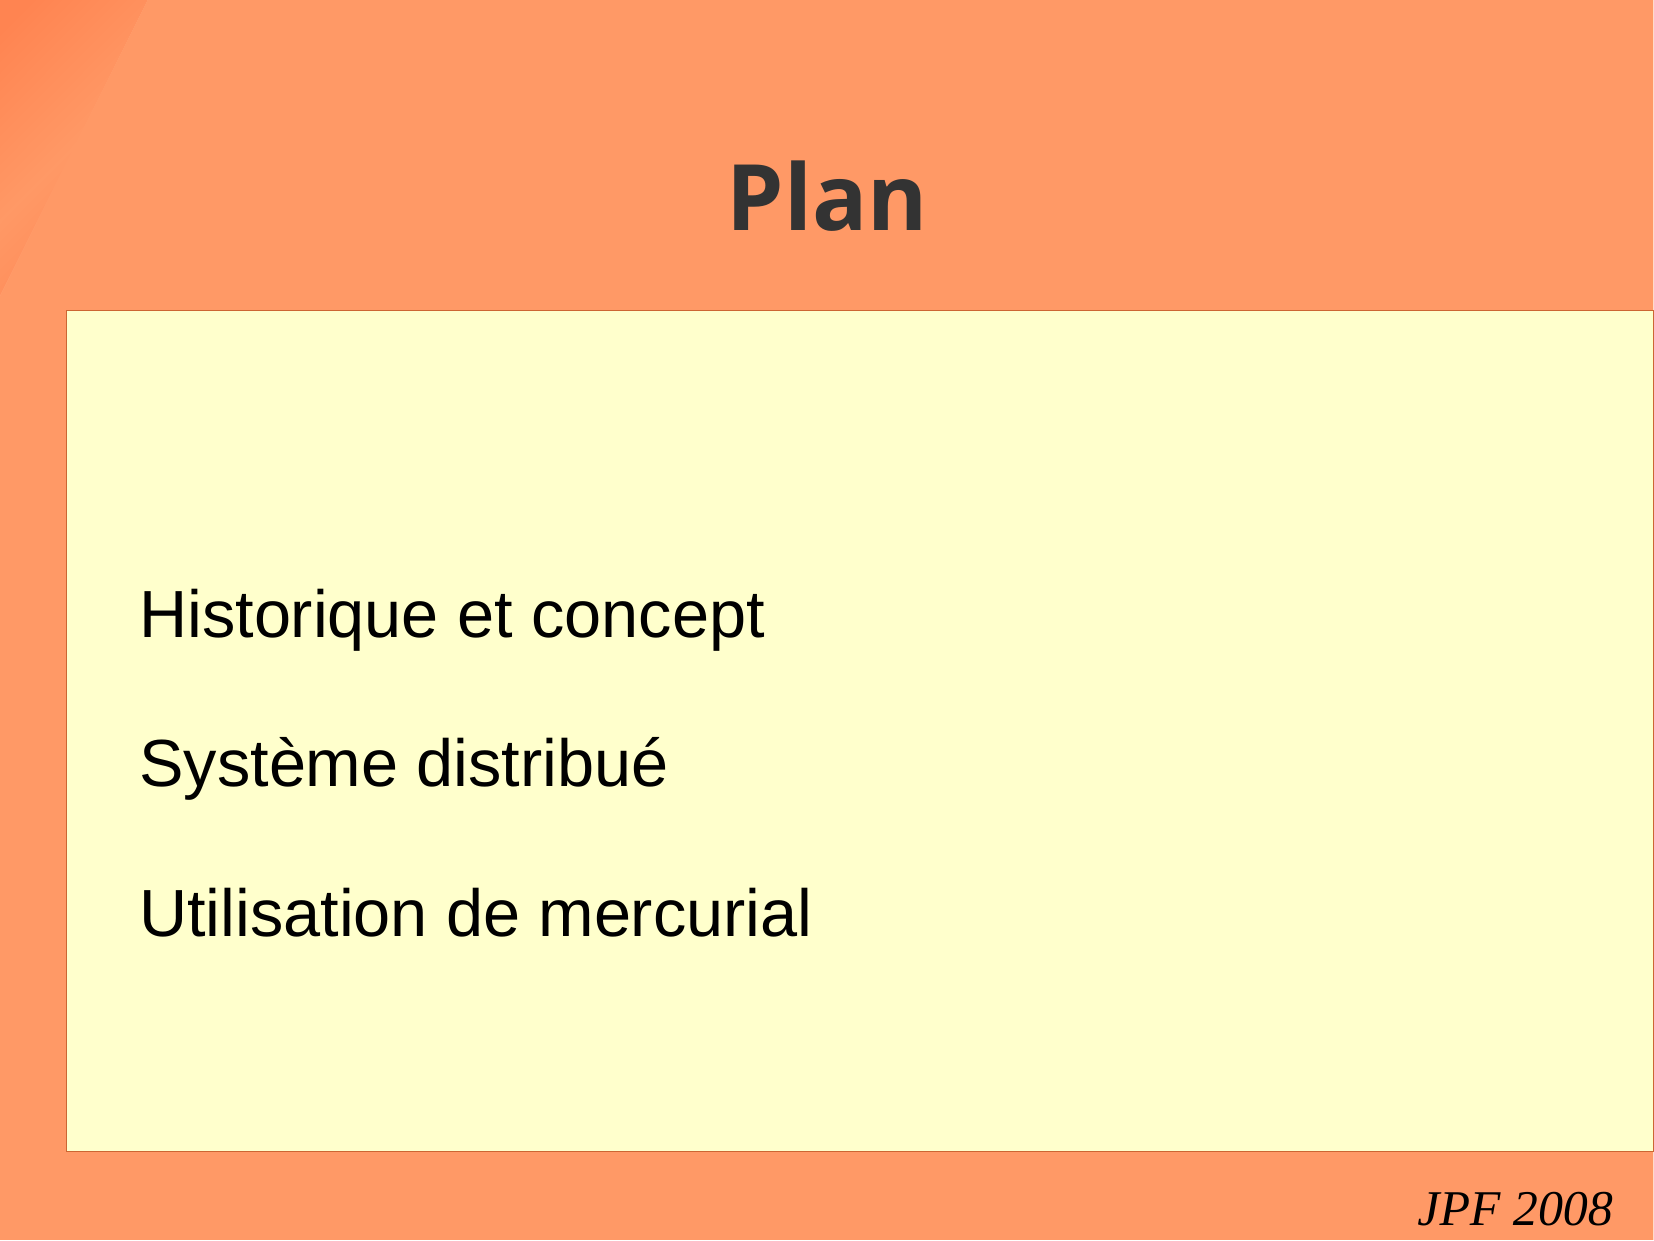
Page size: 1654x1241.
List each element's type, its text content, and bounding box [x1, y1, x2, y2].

list Historique et concept Système distribué Utilisation de mercurial [121, 501, 1534, 1127]
title Plan [121, 91, 1534, 299]
